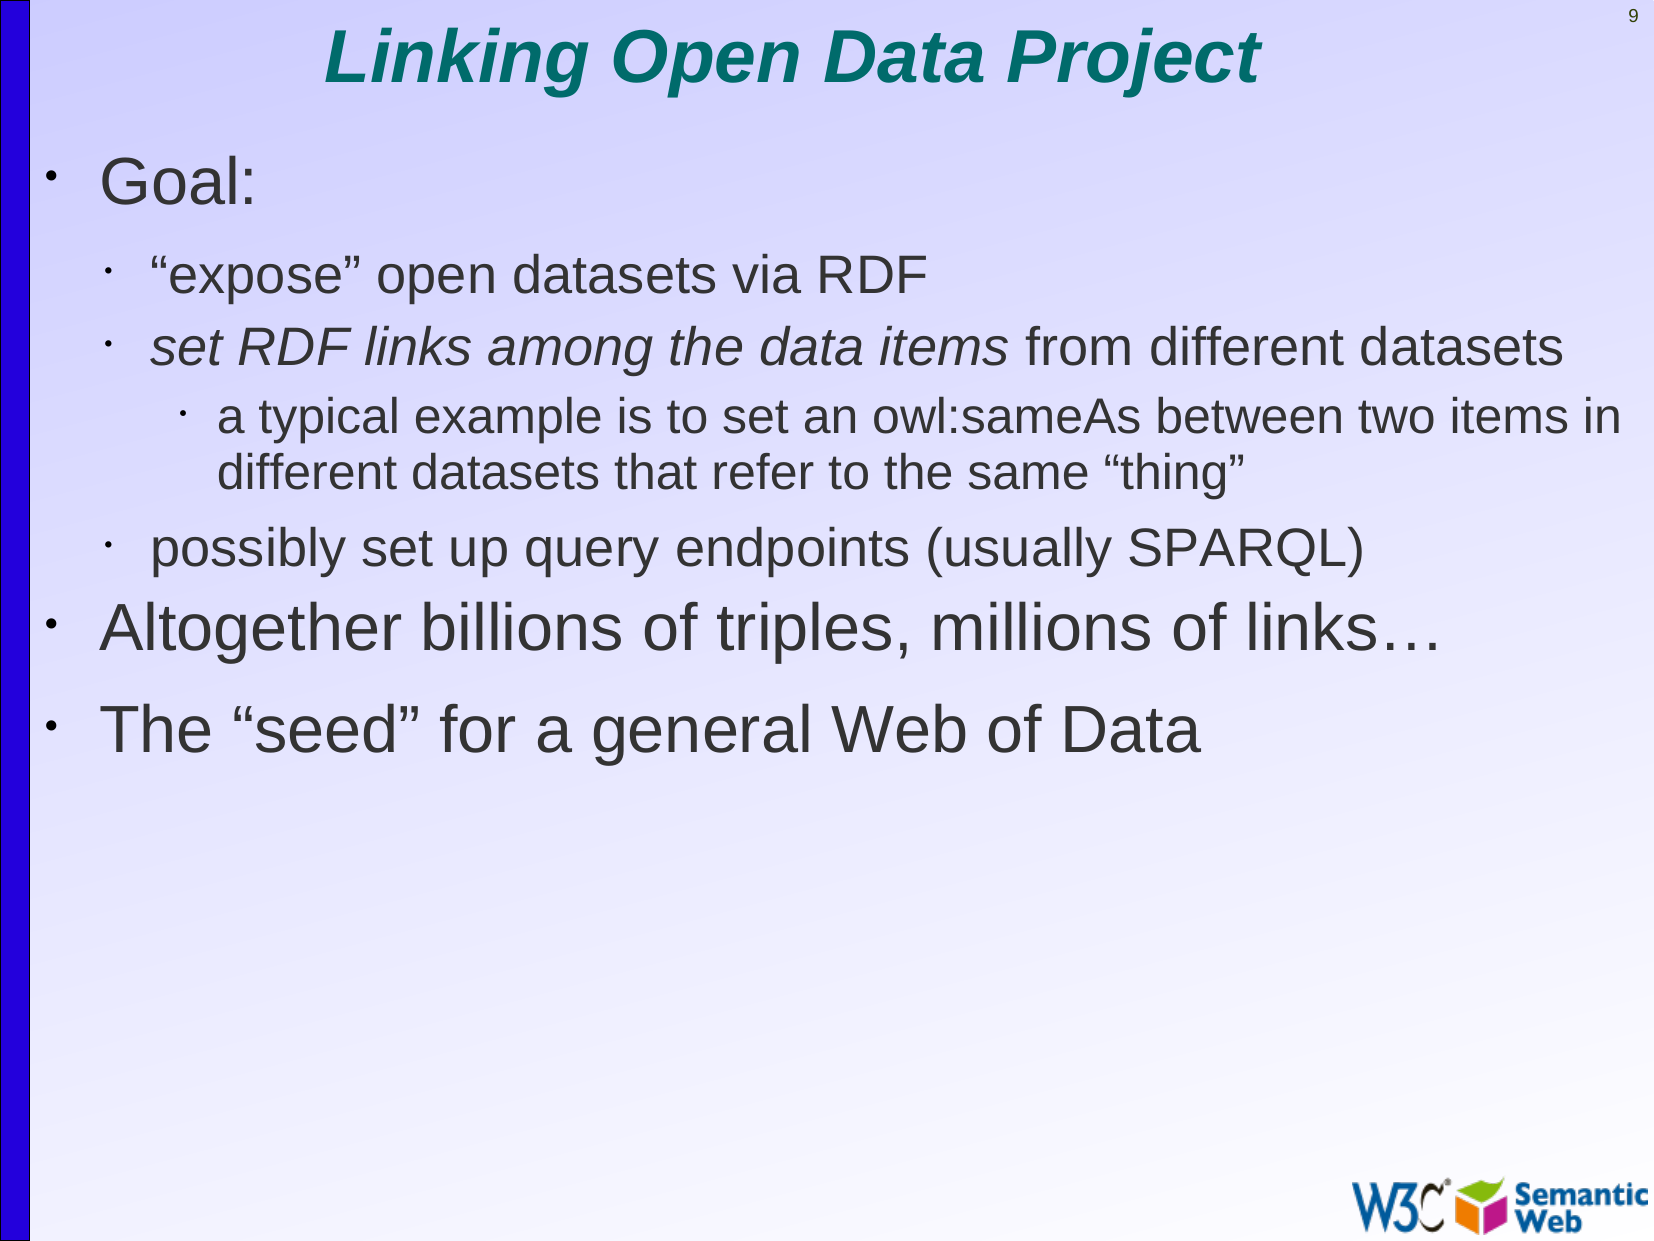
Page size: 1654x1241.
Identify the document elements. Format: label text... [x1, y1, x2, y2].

picture [1352, 1175, 1648, 1235]
list Goal: “expose” open datasets via RDF set RDF links among the data items from different datasets a typical example is to set an owl:sameAs between two items in different datasets that refer to the same “thing” possibly set up query endpoints (usually SPARQL) Altogether billions of triples, millions of links… The “seed” for a general Web of Data [29, 147, 1624, 1134]
title Linking Open Data Project [93, 0, 1493, 119]
